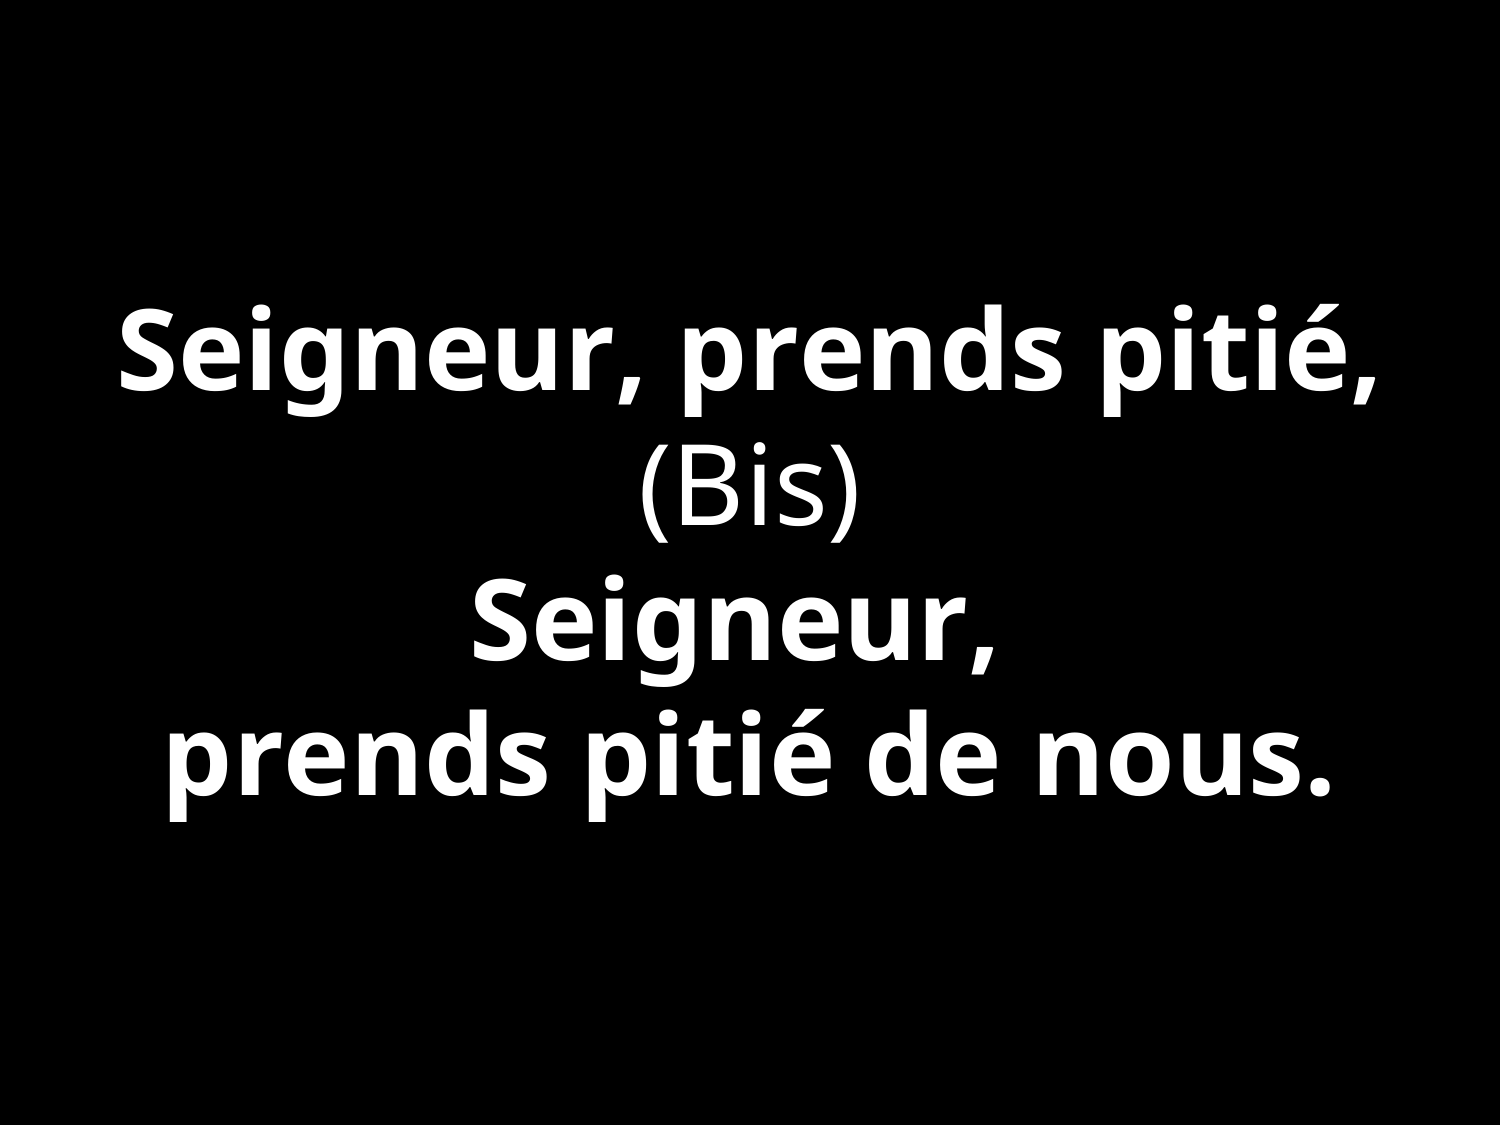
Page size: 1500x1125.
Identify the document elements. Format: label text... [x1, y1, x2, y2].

text_box Seigneur, prends pitié, (Bis) Seigneur, prends pitié de nous. [0, 11, 1500, 591]
